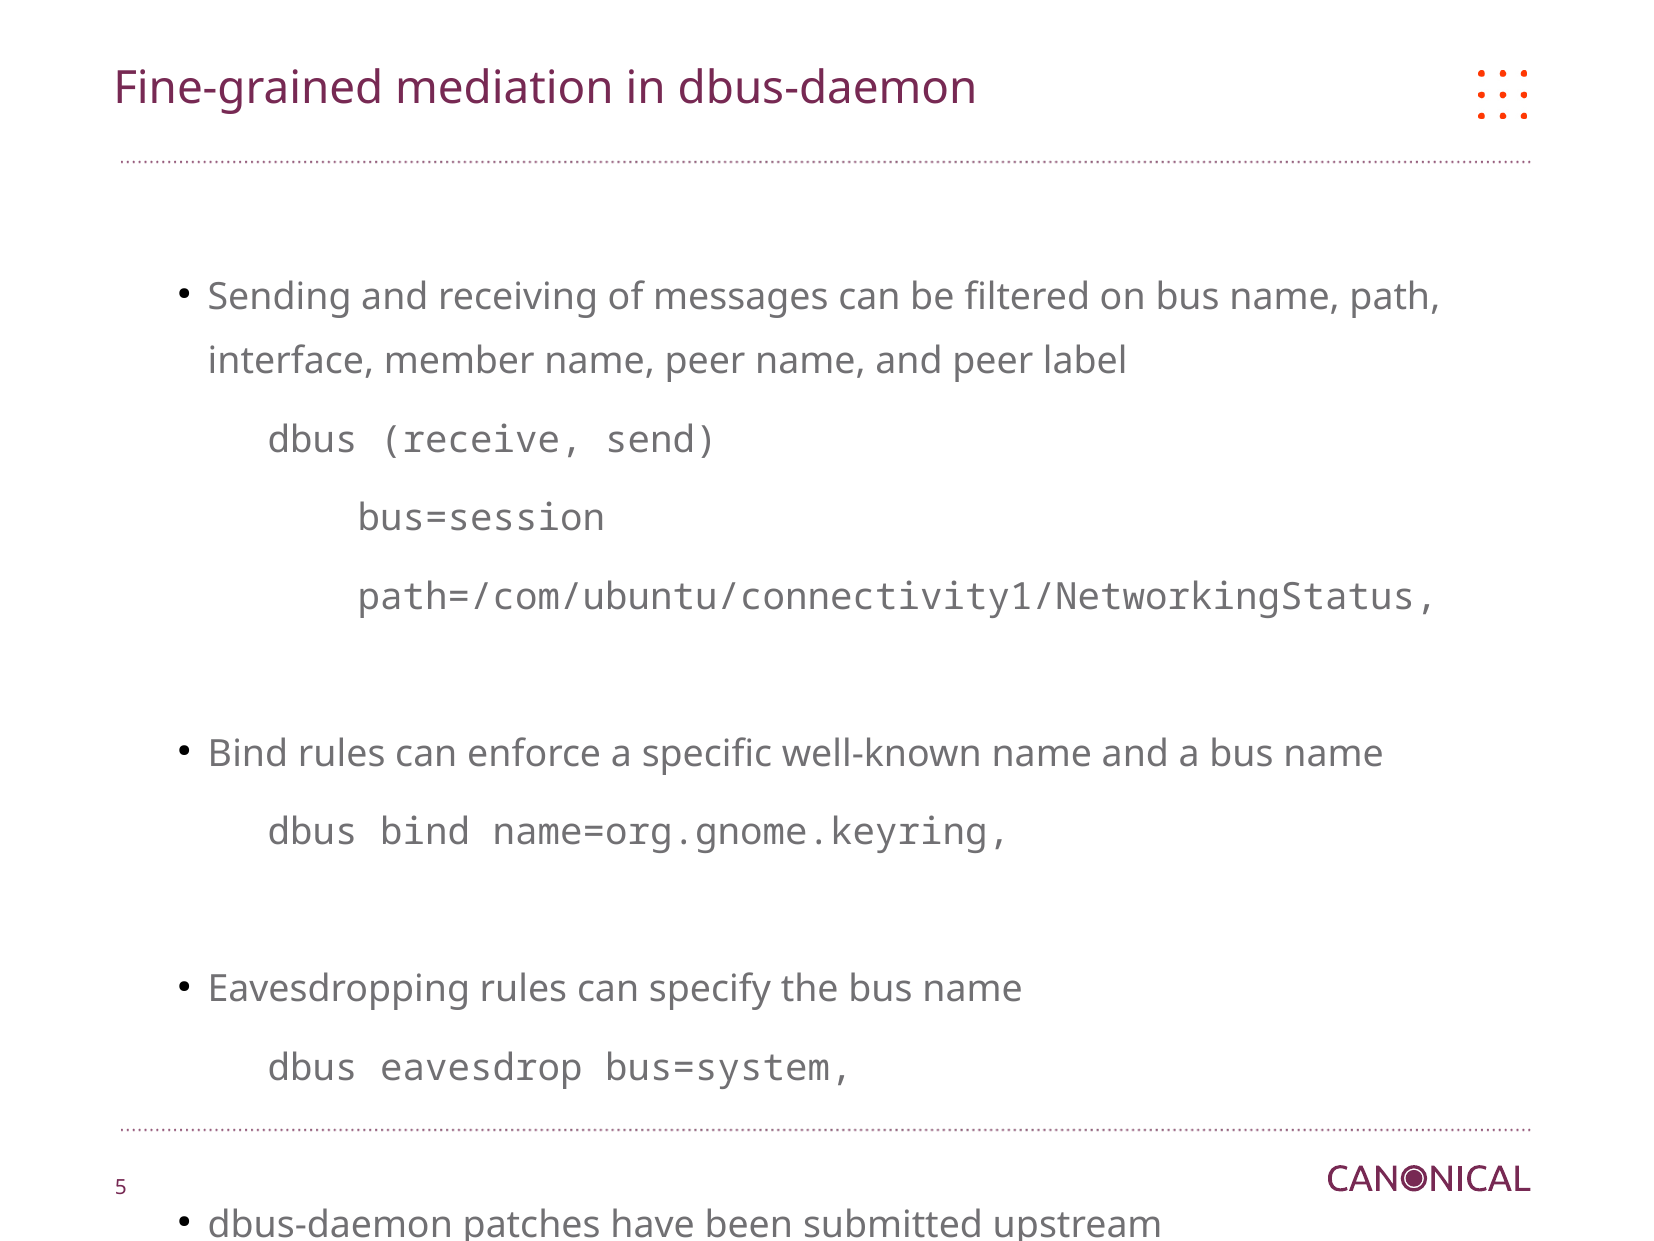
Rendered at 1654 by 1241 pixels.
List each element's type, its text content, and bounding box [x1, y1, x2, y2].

title Fine-grained mediation in dbus-daemon [113, 59, 1382, 112]
list Sending and receiving of messages can be filtered on bus name, path, interface, member name, peer name, and peer label dbus (receive, send) bus=session path=/com/ubuntu/connectivity1/NetworkingStatus, Bind rules can enforce a specific well-known name and a bus name dbus bind name=org.gnome.keyring, Eavesdropping rules can specify the bus name dbus eavesdrop bus=system, dbus-daemon patches have been submitted upstream https://bugs.freedesktop.org/show_bug.cgi?id=75113 [147, 256, 1506, 1118]
picture [111, 159, 1533, 166]
picture [111, 1127, 1533, 1134]
picture [1478, 70, 1527, 119]
